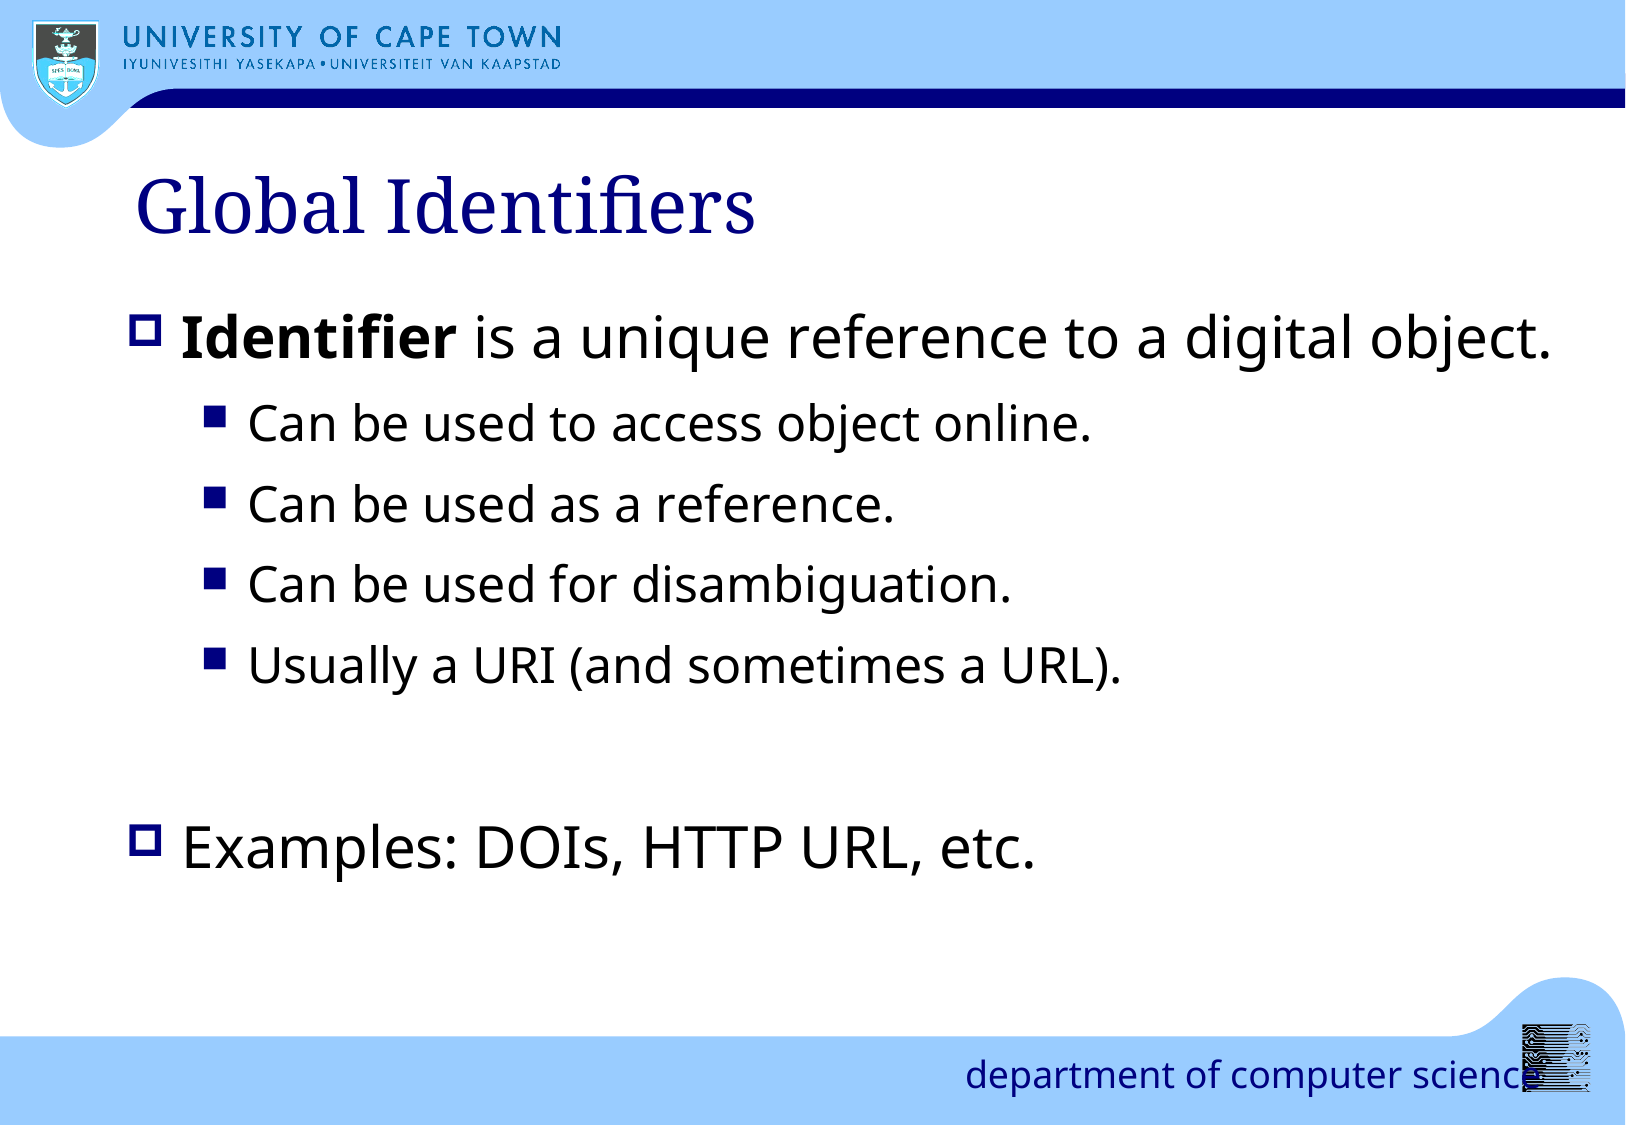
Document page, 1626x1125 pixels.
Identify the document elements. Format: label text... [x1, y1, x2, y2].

picture [1526, 1070, 1536, 1076]
picture [120, 23, 563, 71]
title Global Identifiers [134, 140, 1571, 268]
list Identifier is a unique reference to a digital object. Can be used to access object online. Can be used as a reference. Can be used for disambiguation. Usually a URI (and sometimes a URL). Examples: DOIs, HTTP URL, etc. [125, 296, 1570, 949]
picture [1522, 1024, 1591, 1092]
